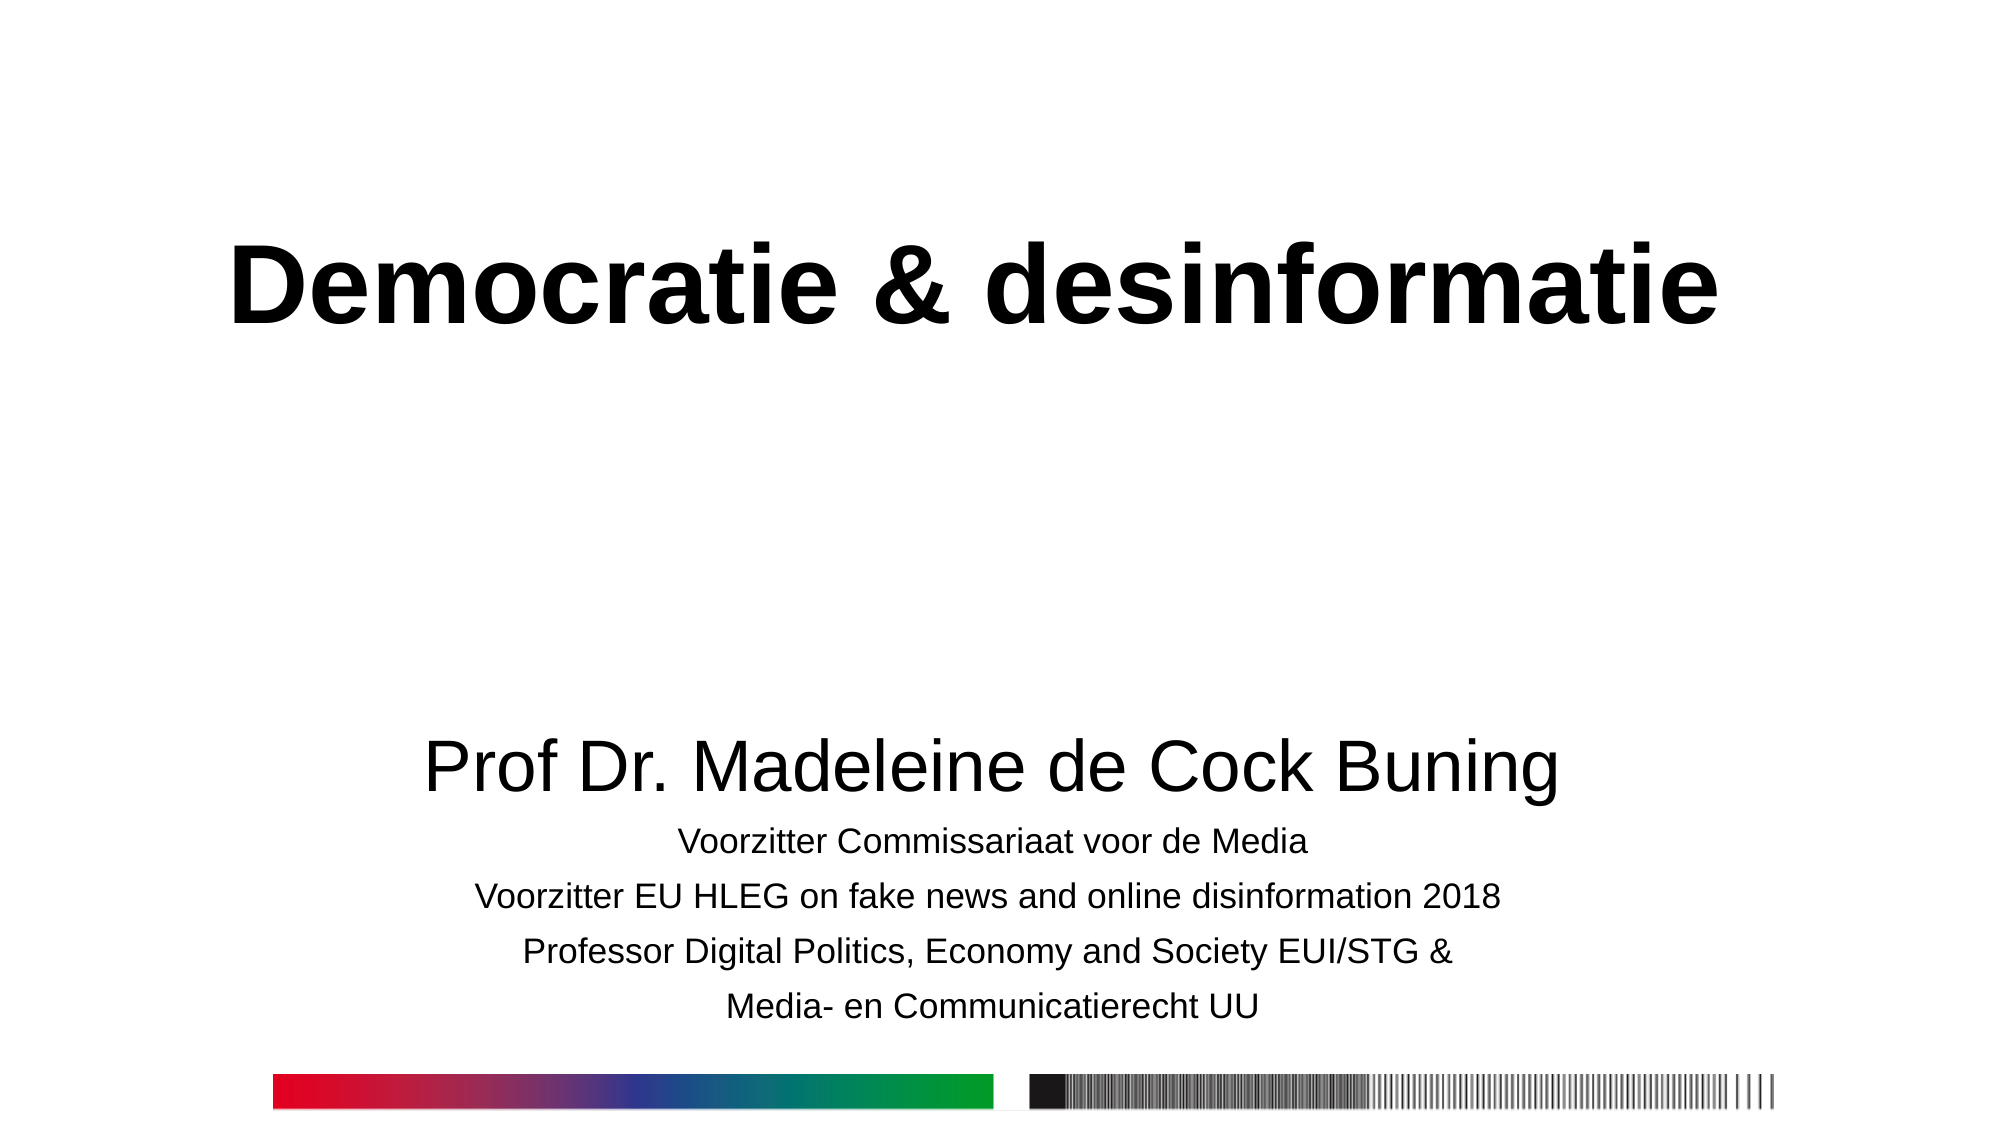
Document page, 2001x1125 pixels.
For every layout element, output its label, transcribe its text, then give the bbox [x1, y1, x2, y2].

picture [273, 1074, 1774, 1125]
subtitle Prof Dr. Madeleine de Cock Buning Voorzitter Commissariaat voor de Media Voorzitter EU HLEG on fake news and online disinformation 2018 Professor Digital Politics, Economy and Society EUI/STG & Media- en Communicatierecht UU [62, 600, 1925, 1037]
text_box Democratie & desinformatie [175, 204, 1773, 354]
